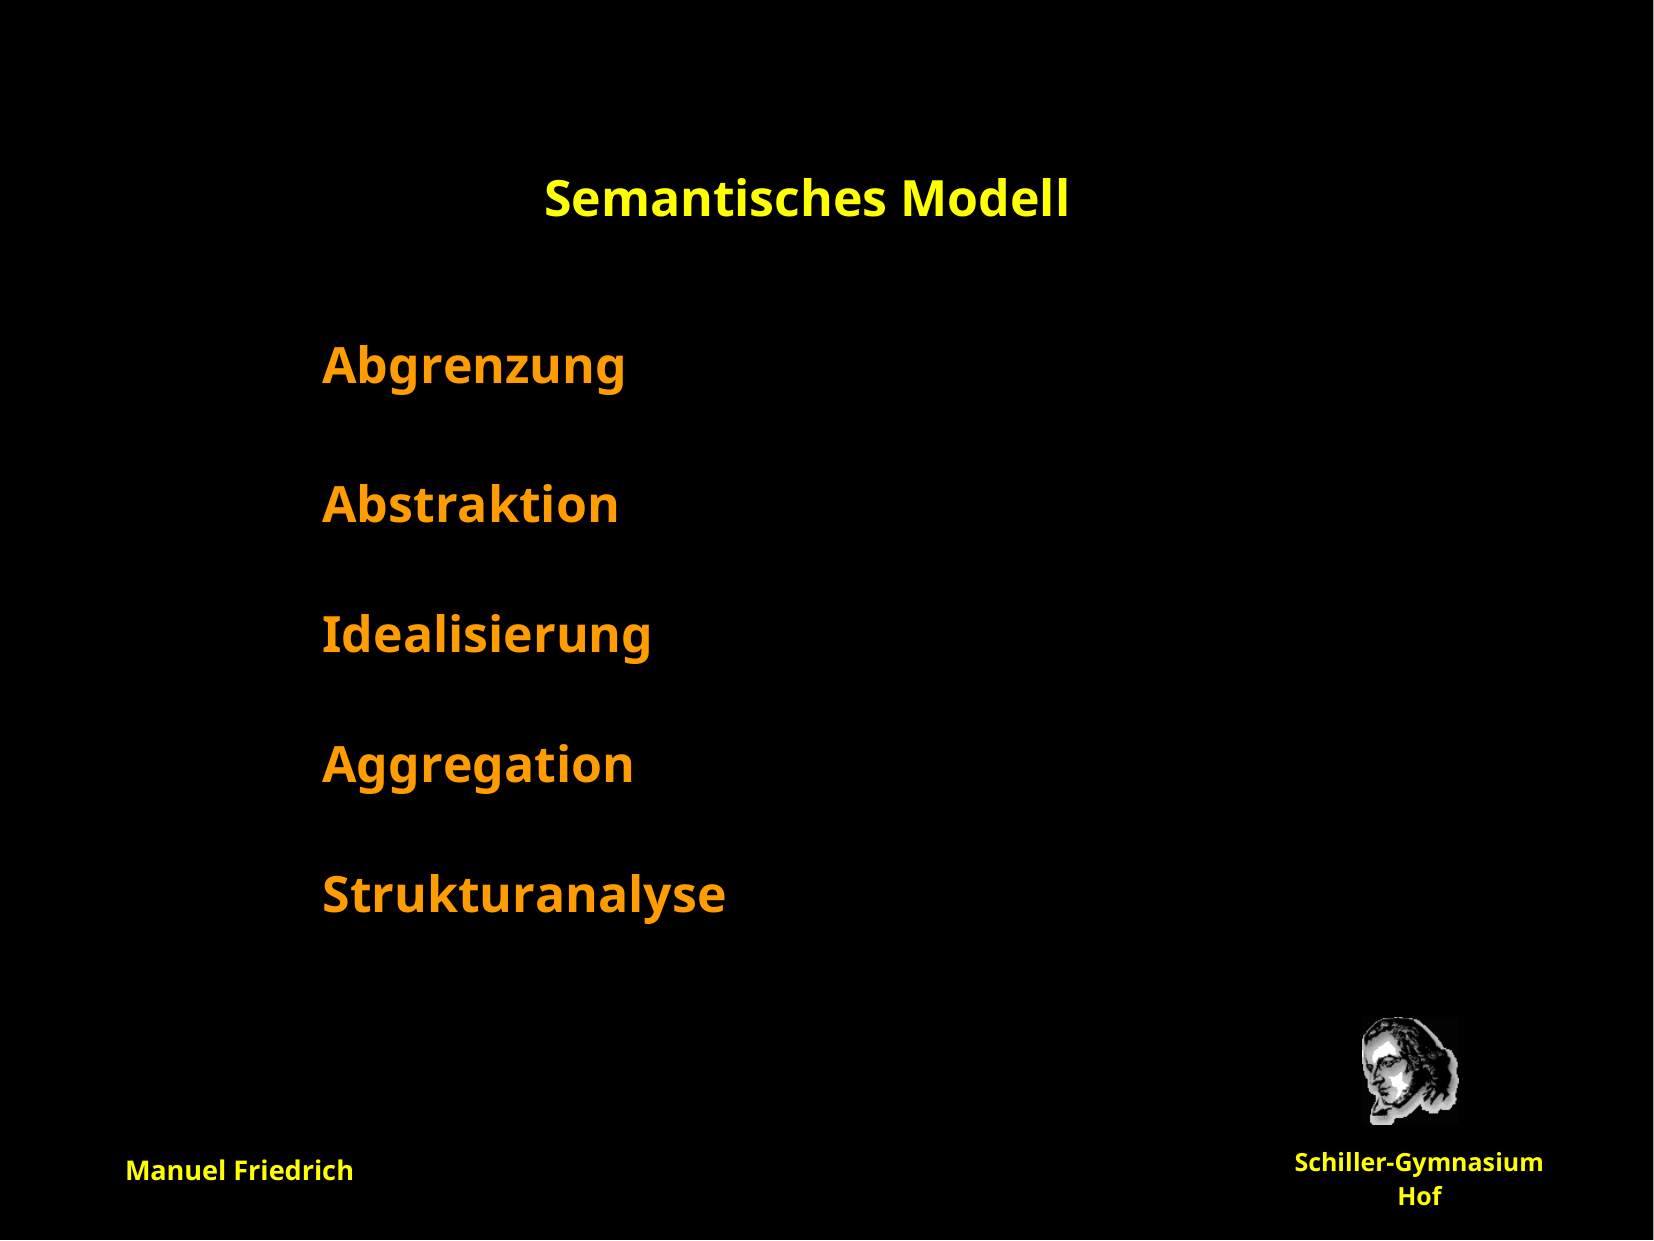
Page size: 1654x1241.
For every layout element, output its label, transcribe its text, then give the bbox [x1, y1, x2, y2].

text_box Schiller-Gymnasium Hof [1294, 1145, 1549, 1206]
text_box Abgrenzung Abstraktion Idealisierung Aggregation Strukturanalyse [322, 336, 1353, 1051]
text_box Manuel Friedrich [124, 1151, 357, 1185]
picture [1362, 1017, 1459, 1125]
text_box Semantisches Modell [544, 162, 1211, 268]
